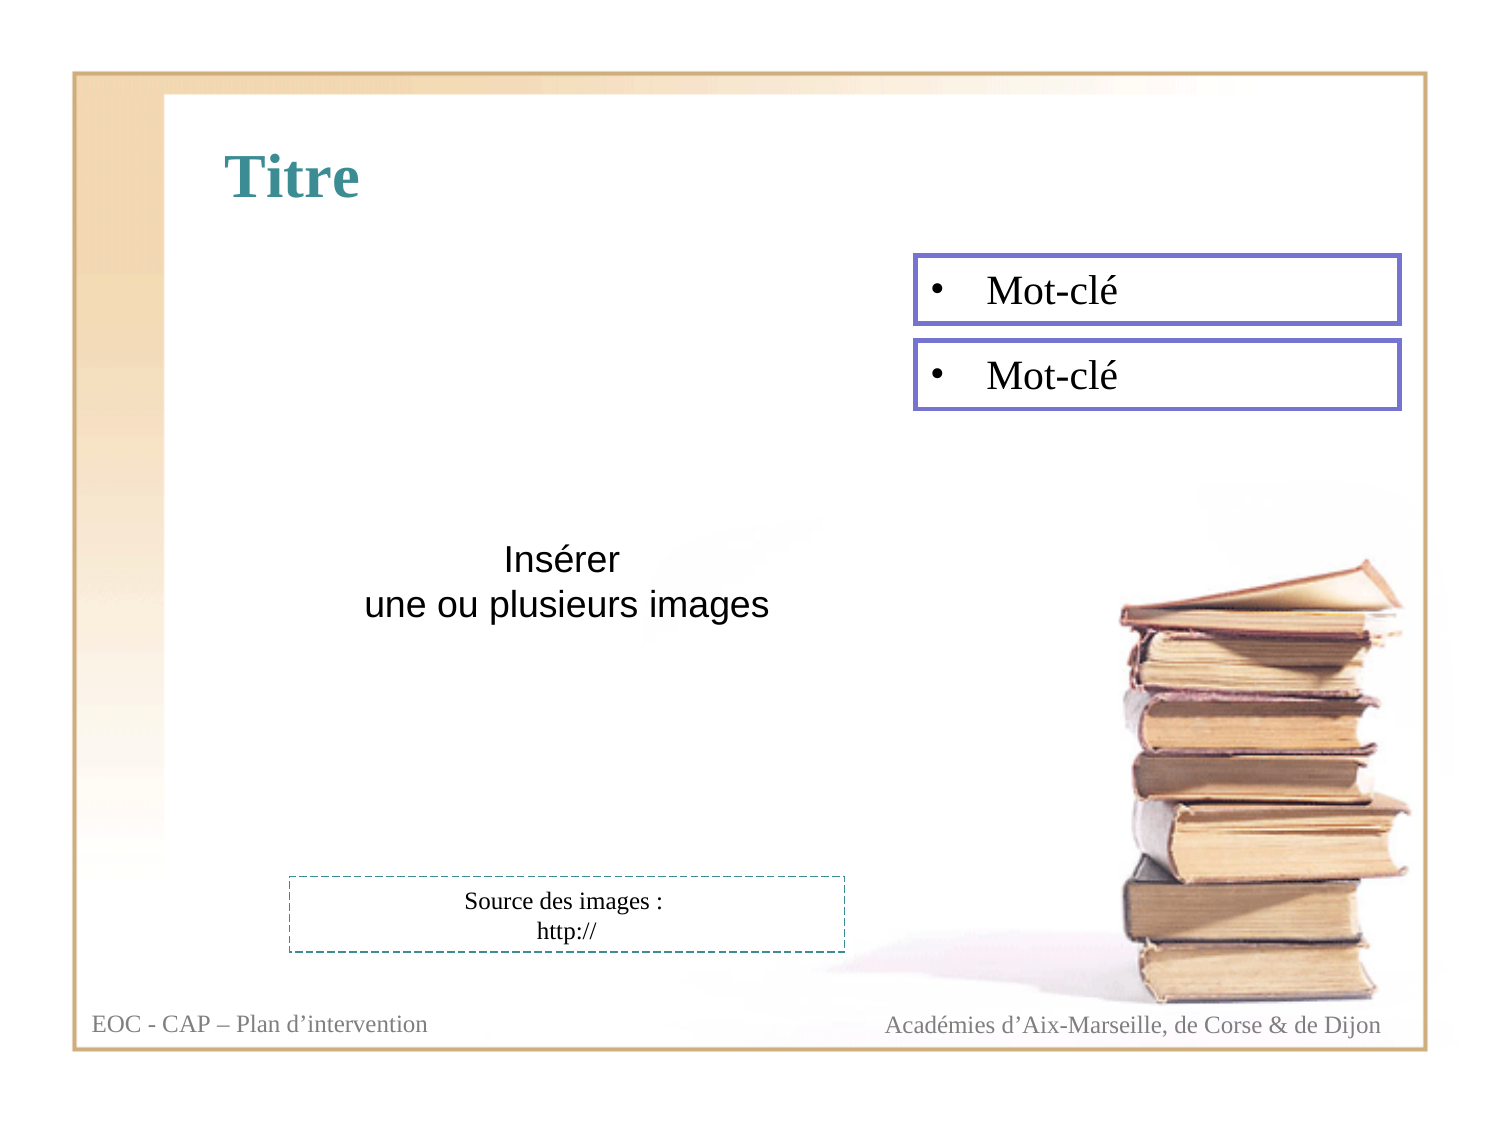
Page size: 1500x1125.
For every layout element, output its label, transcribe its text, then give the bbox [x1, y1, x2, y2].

text_box Insérer une ou plusieurs images [301, 527, 833, 633]
text_box Mot-clé [915, 255, 1400, 324]
text_box Mot-clé [915, 340, 1400, 409]
text_box Académies d’Aix-Marseille, de Corse & de Dijon [501, 1000, 1397, 1071]
title Titre [209, 112, 1373, 233]
text_box EOC - CAP – Plan d’intervention [76, 999, 676, 1070]
picture [0, 0, 1500, 1125]
text_box Source des images : http:// [289, 876, 845, 952]
